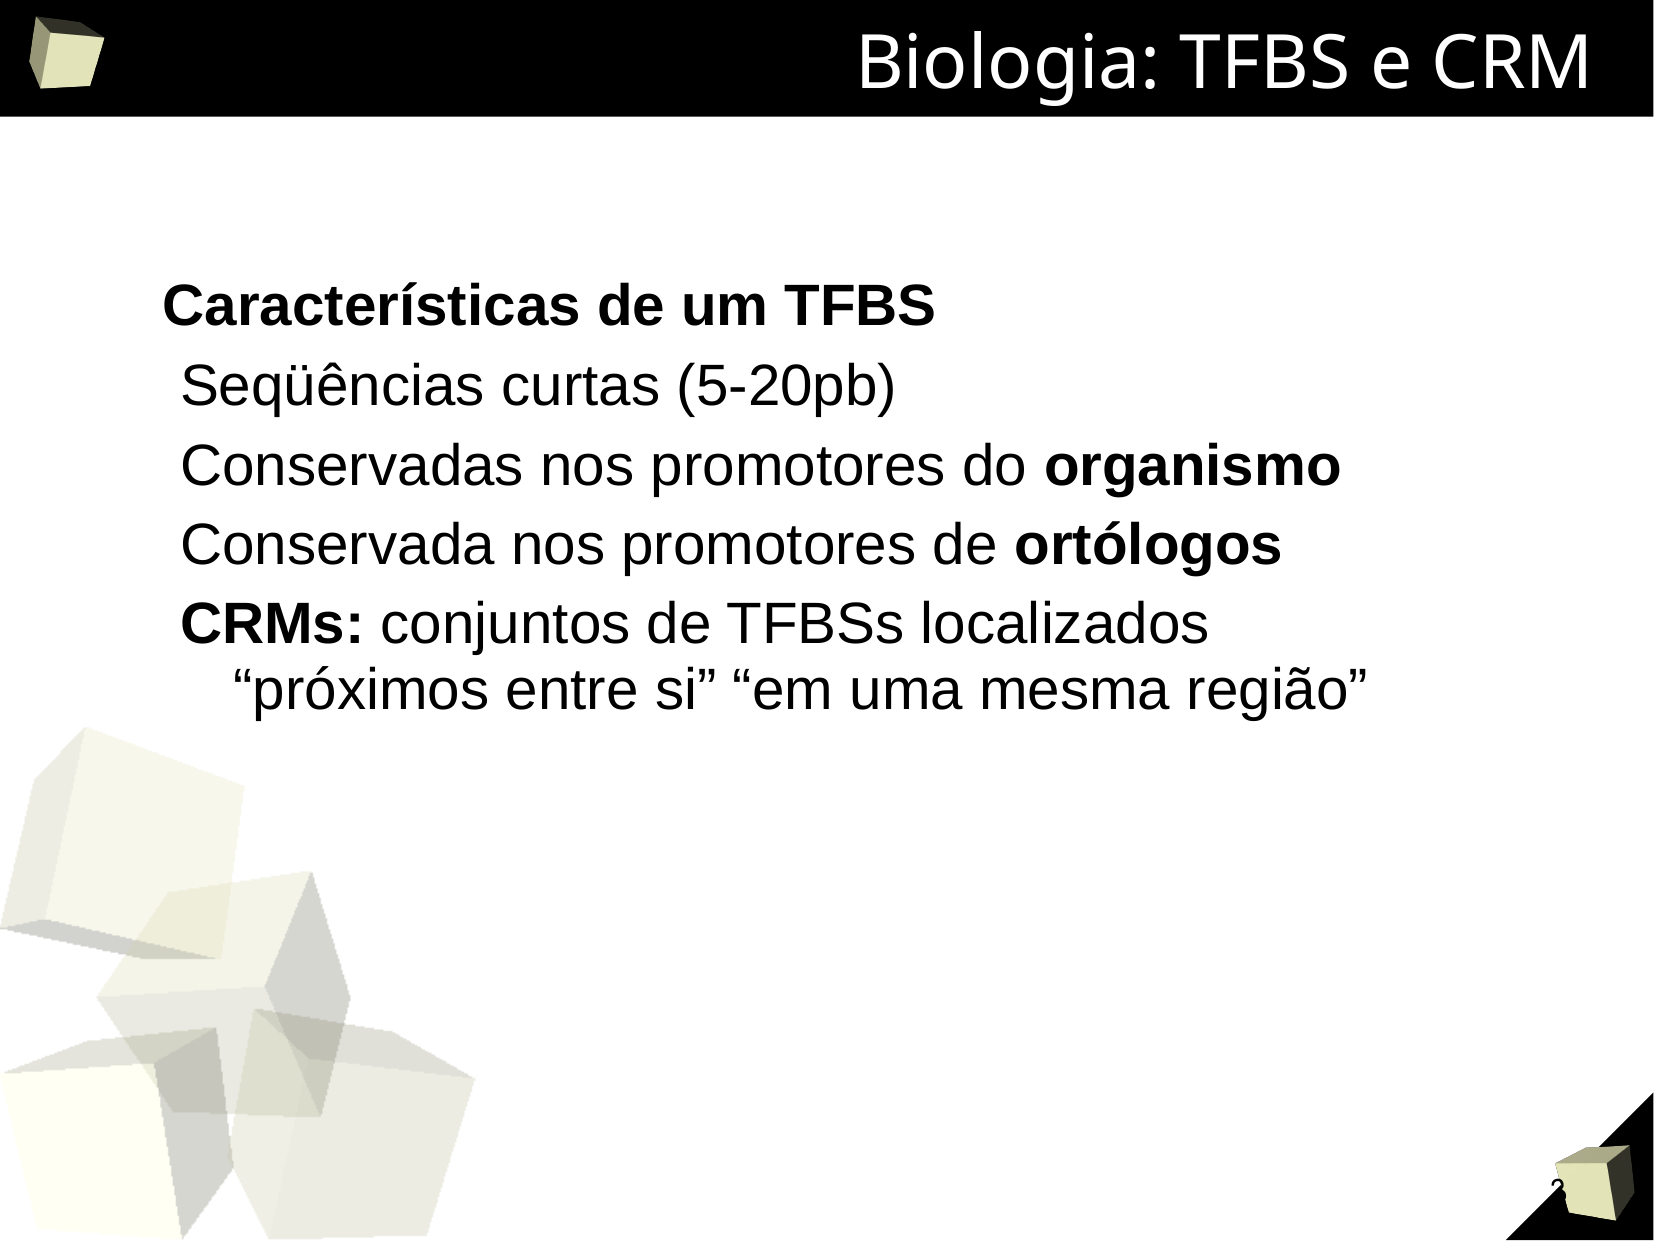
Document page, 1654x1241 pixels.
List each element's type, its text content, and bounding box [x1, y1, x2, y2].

title Biologia: TFBS e CRM [118, 6, 1595, 112]
picture [0, 726, 477, 1241]
text_box Características de um TFBS Seqüências curtas (5-20pb) Conservadas nos promotores do organismo Conservada nos promotores de ortólogos CRMs: conjuntos de TFBSs localizados “próximos entre si” “em uma mesma região” [147, 265, 1411, 729]
